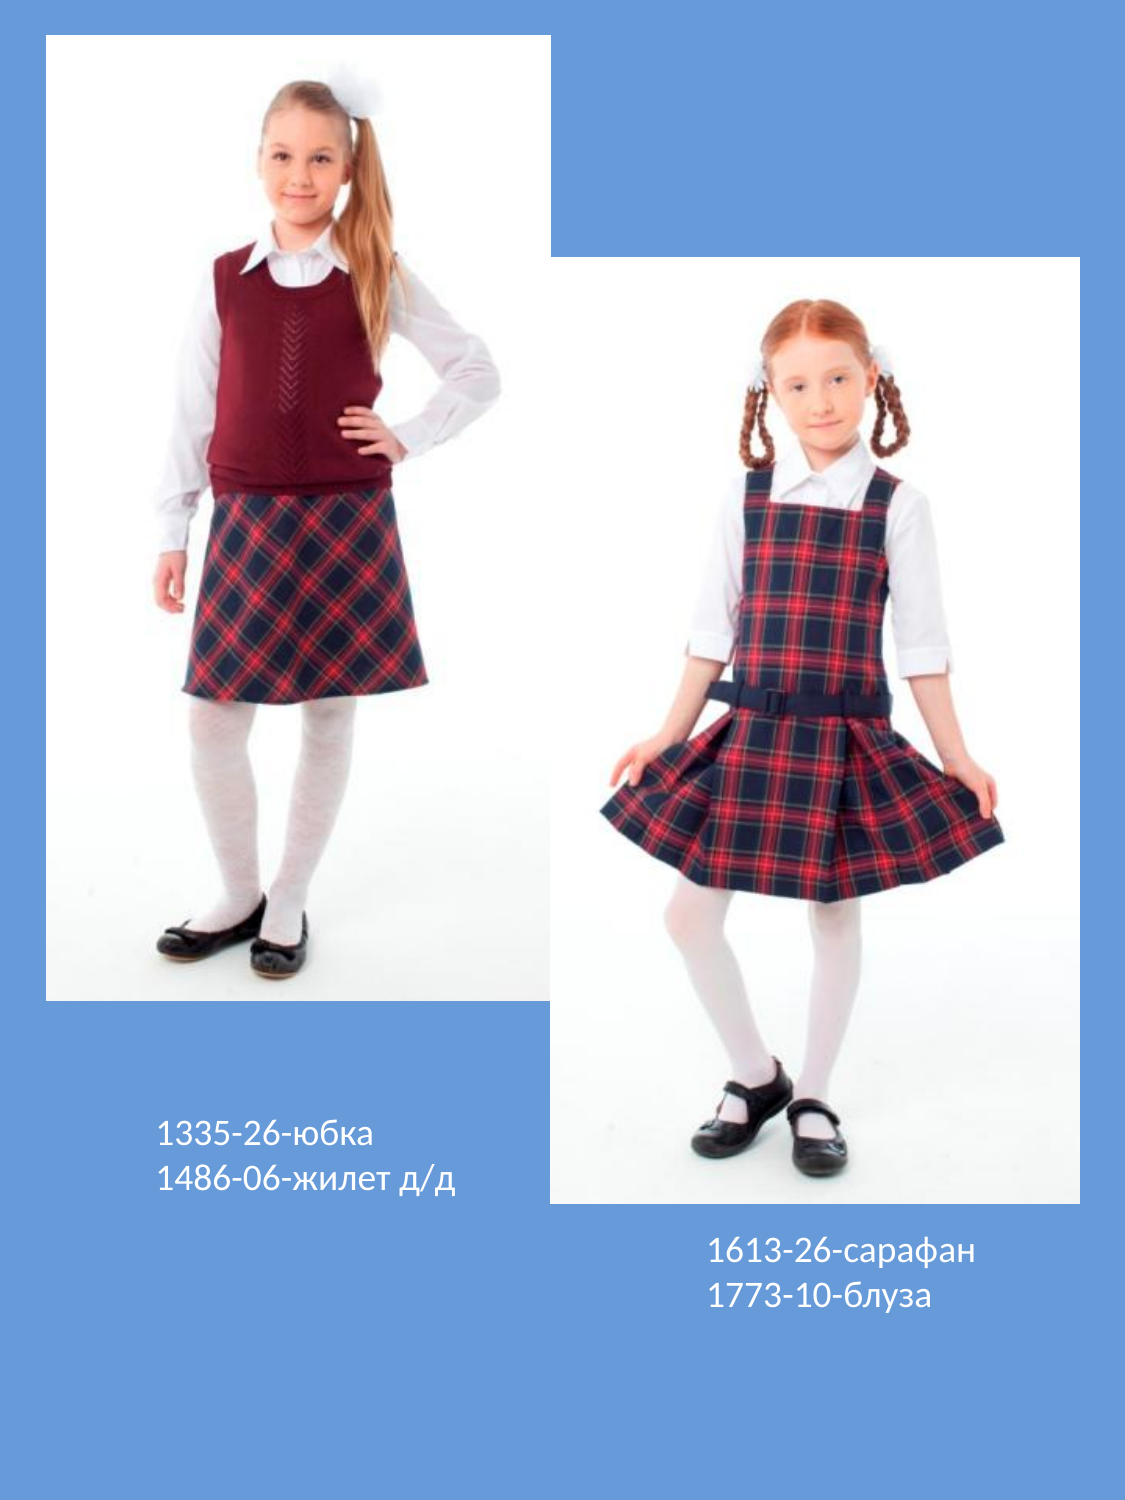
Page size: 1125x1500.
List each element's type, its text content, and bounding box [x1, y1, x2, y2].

picture [46, 35, 1080, 1204]
text_box 1613-26-сарафан 1773-10-блуза [691, 1160, 1043, 1336]
text_box 1335-26-юбка 1486-06-жилет д/д [140, 1042, 516, 1219]
